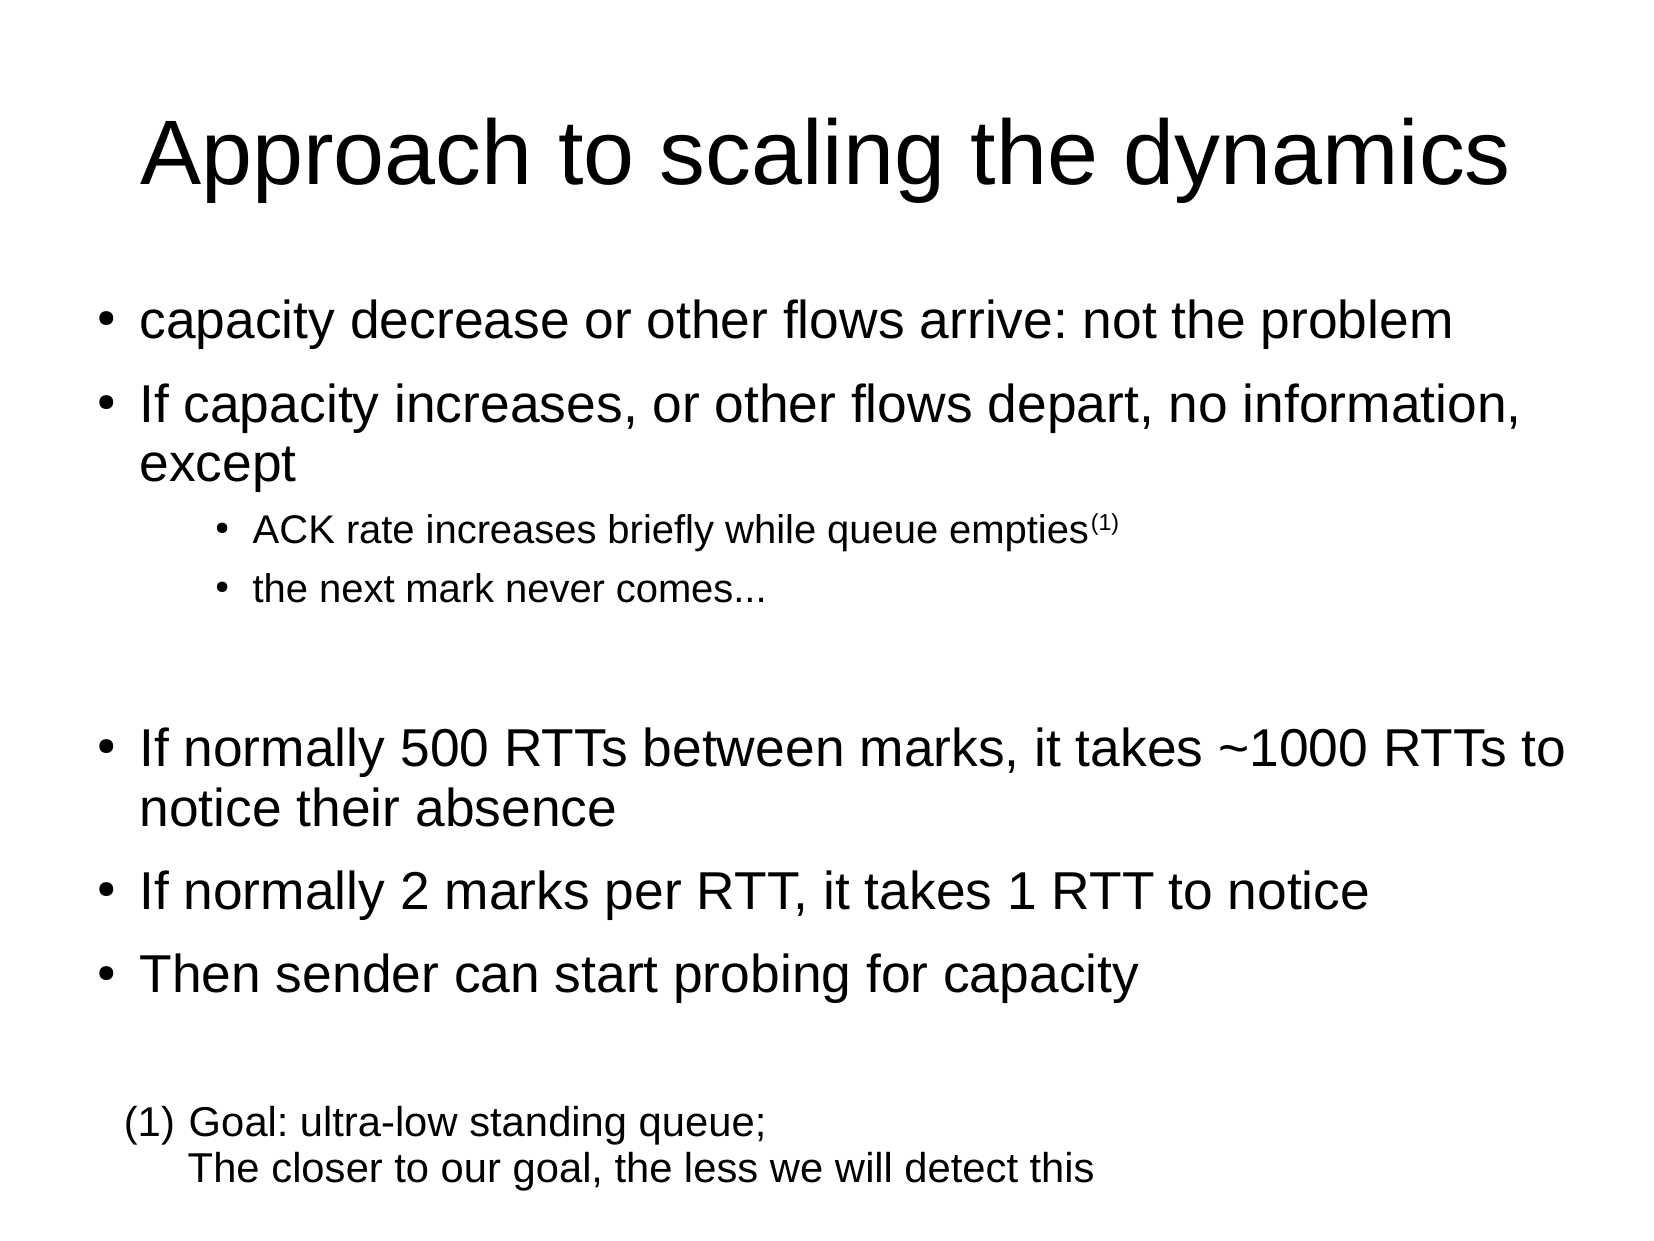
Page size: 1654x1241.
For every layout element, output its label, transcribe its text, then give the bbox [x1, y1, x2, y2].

list capacity decrease or other flows arrive: not the problem If capacity increases, or other flows depart, no information, except ACK rate increases briefly while queue empties(1) the next mark never comes... If normally 500 RTTs between marks, it takes ~1000 RTTs to notice their absence If normally 2 marks per RTT, it takes 1 RTT to notice Then sender can start probing for capacity [82, 290, 1571, 1010]
text_box Goal: ultra-low standing queue; The closer to our goal, the less we will detect this [106, 1098, 1217, 1193]
title Approach to scaling the dynamics [82, 49, 1571, 257]
